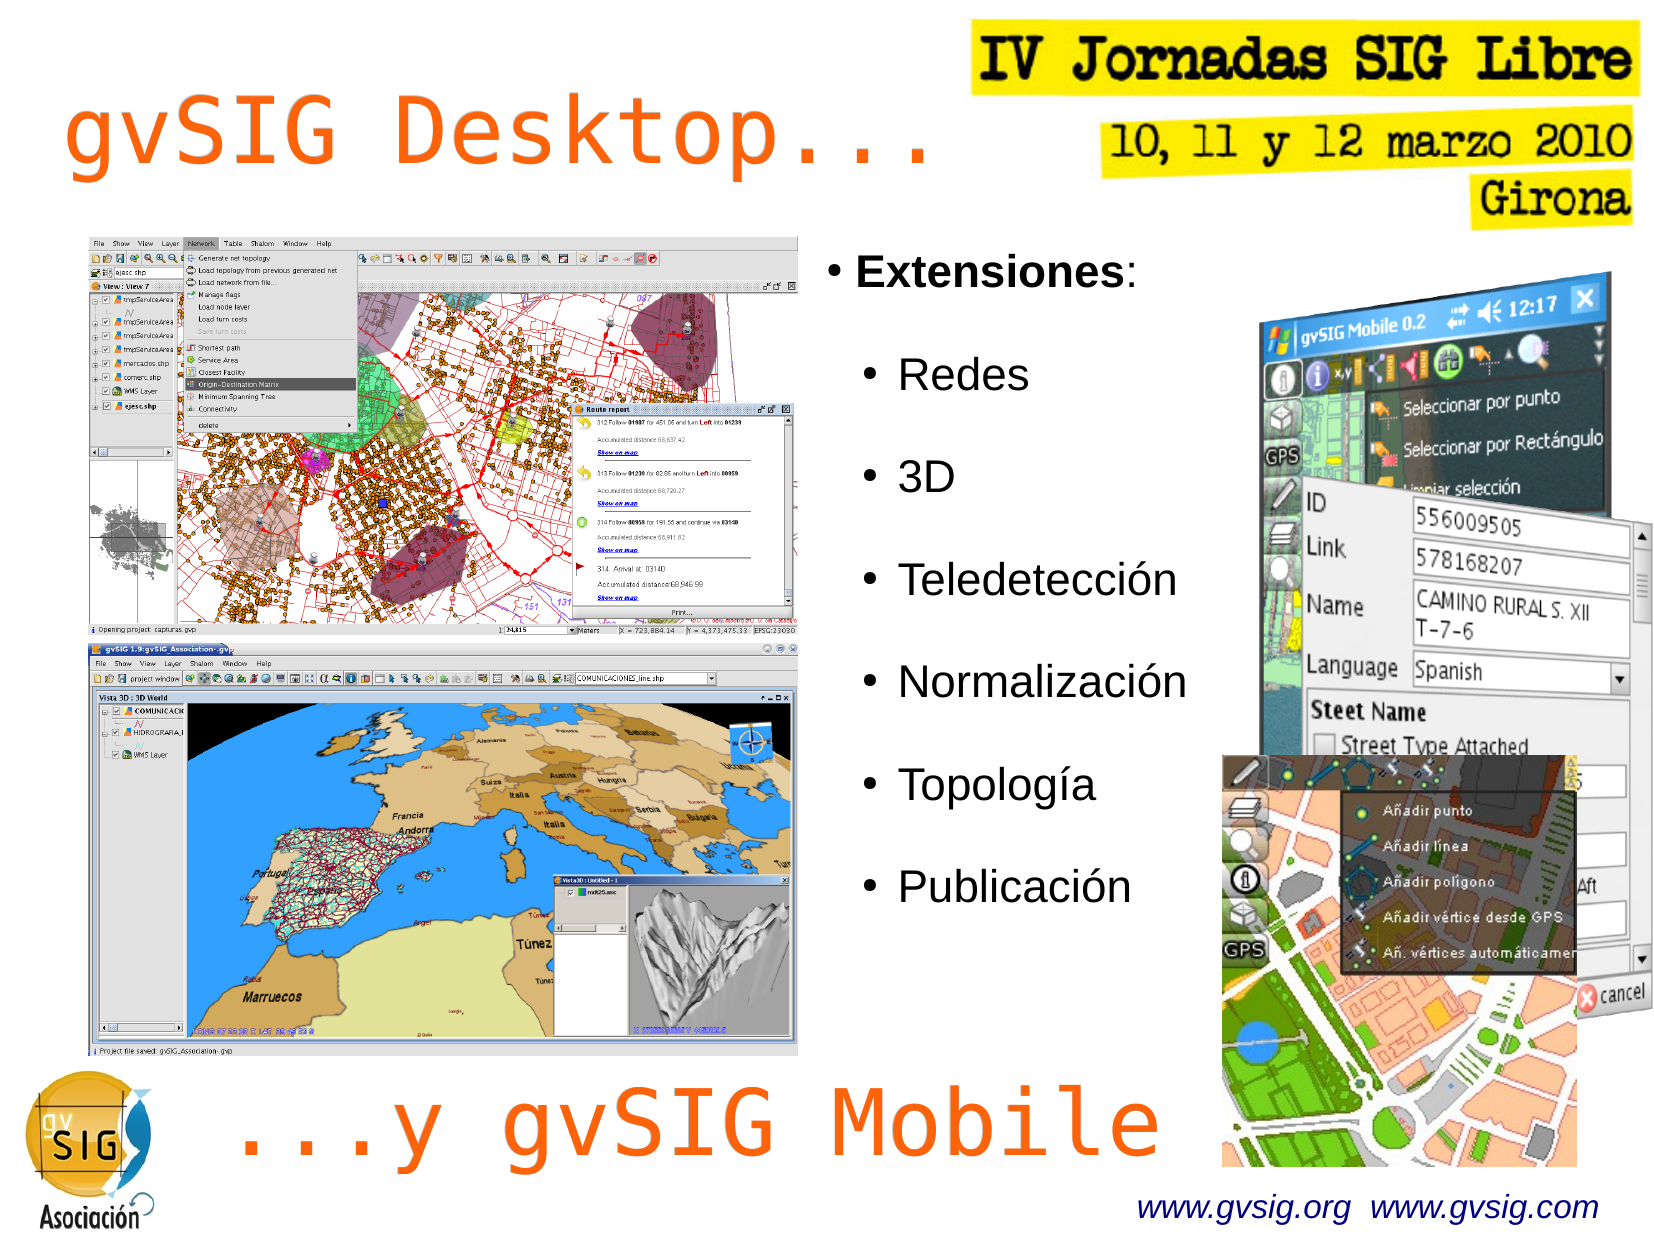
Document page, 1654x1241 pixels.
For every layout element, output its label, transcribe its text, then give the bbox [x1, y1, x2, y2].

picture [956, 0, 1654, 238]
text_box Extensiones: Redes 3D Teledetección Normalización Topología Publicación [811, 238, 1654, 1016]
picture [1222, 472, 1654, 1167]
picture [0, 1185, 178, 1241]
text_box ...y gvSIG Mobile [0, 1062, 1400, 1185]
picture [88, 236, 798, 635]
text_box gvSIG Desktop... [0, 70, 1211, 193]
picture [88, 643, 798, 1056]
